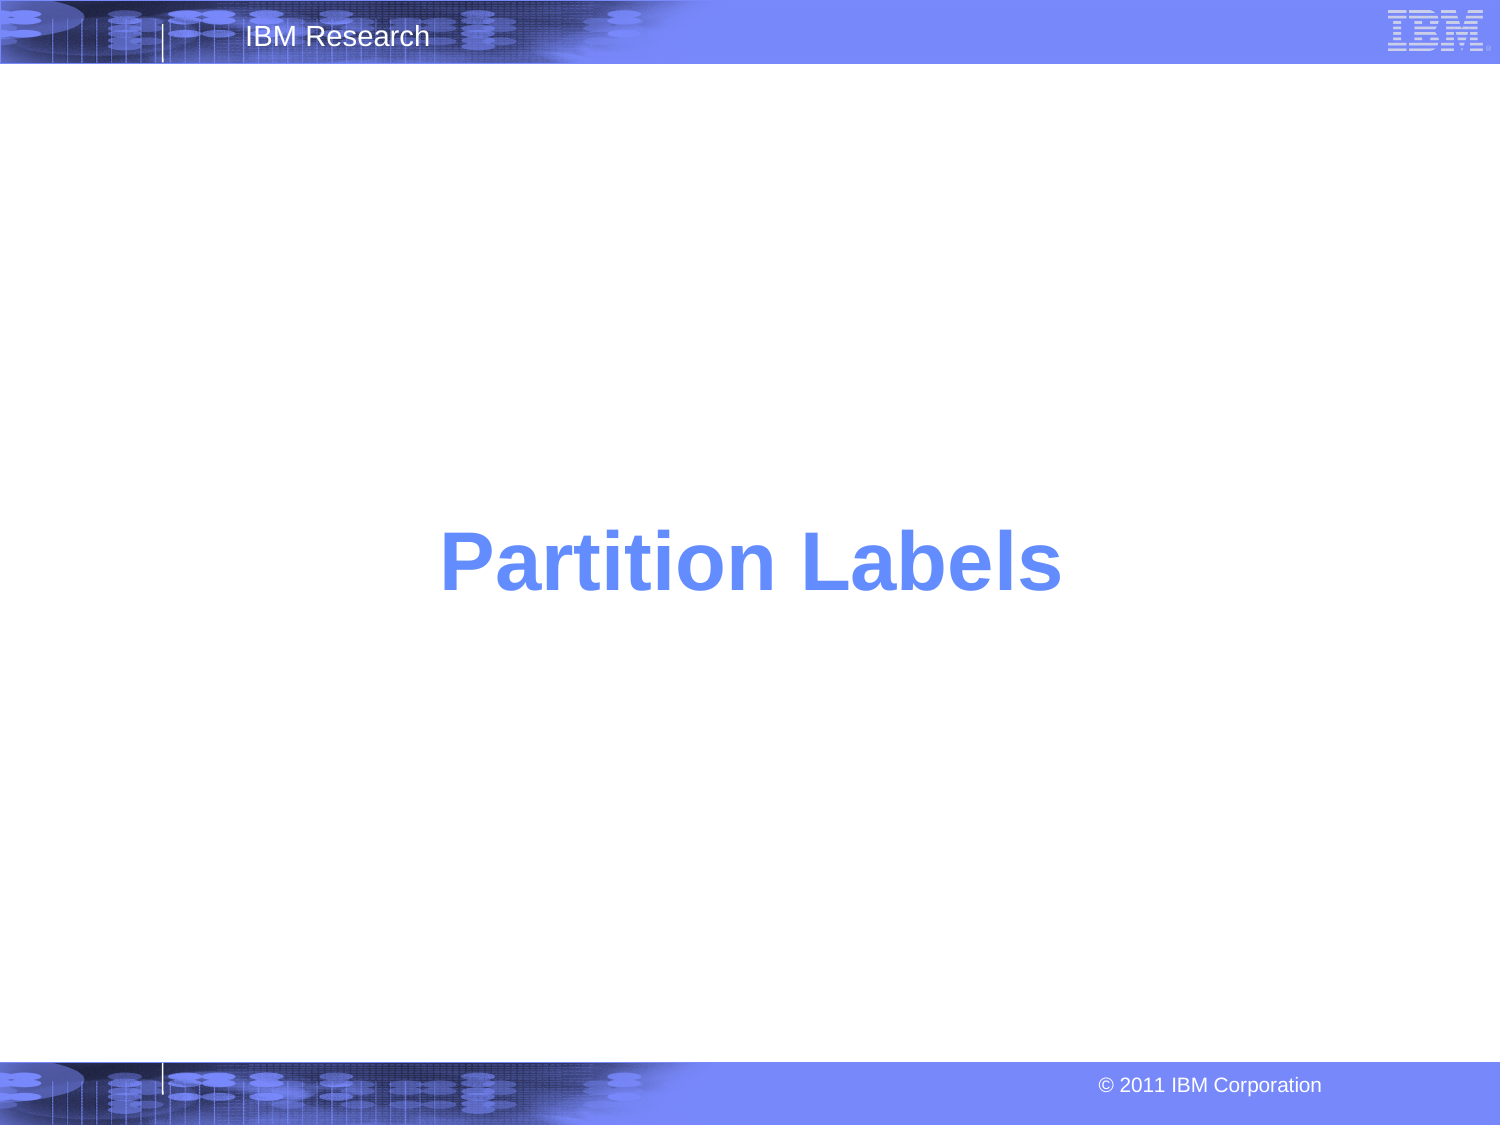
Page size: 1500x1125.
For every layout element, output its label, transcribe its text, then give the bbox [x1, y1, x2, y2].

list Partition Labels [65, 160, 1439, 981]
picture [1, 1, 1500, 63]
picture [0, 1063, 1500, 1125]
